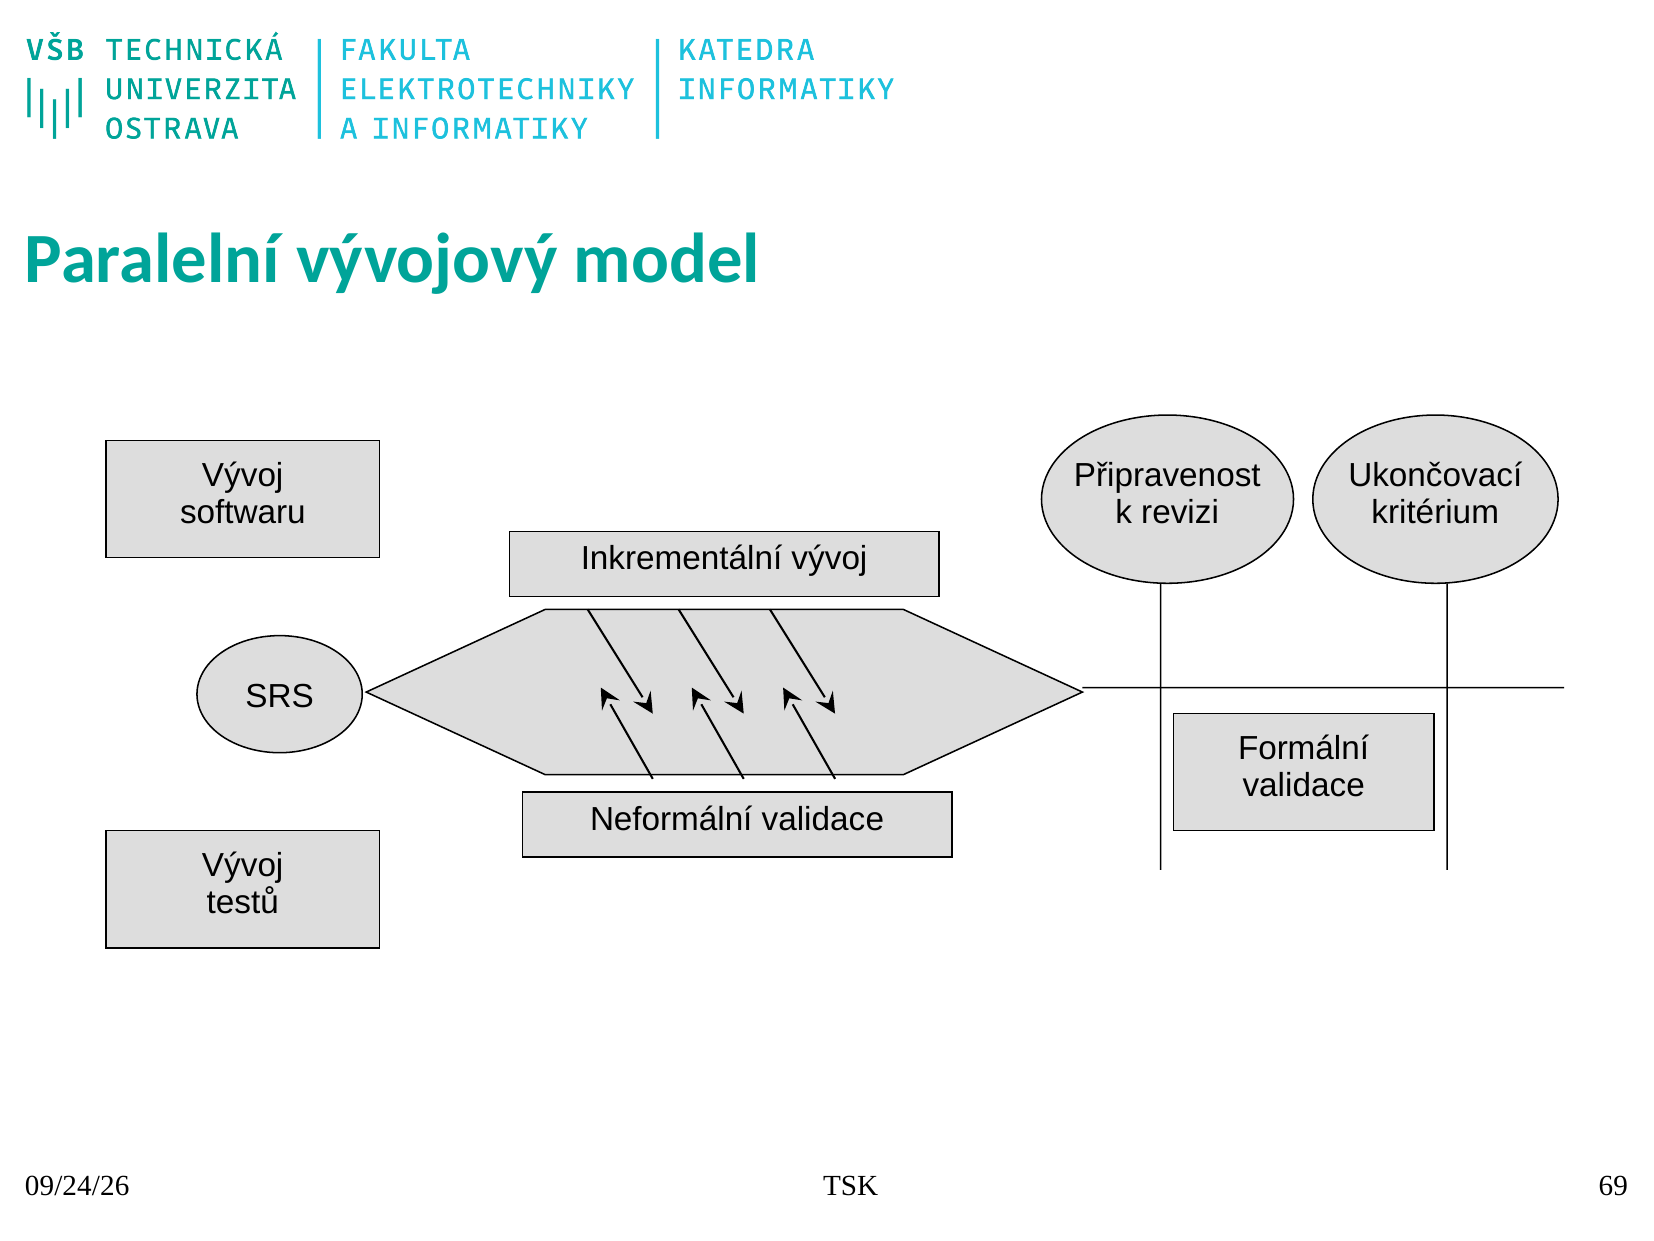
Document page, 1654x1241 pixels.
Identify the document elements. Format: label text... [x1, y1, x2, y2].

text_box Formální validace [1173, 713, 1434, 831]
picture [26, 31, 894, 139]
title Paralelní vývojový model [24, 169, 1629, 300]
text_box Vývoj softwaru [106, 440, 380, 558]
text_box Inkrementální vývoj [509, 531, 940, 597]
text_box Vývoj testů [106, 830, 380, 948]
text_box Neformální validace [522, 791, 953, 857]
text_box Připravenost k revizi [1041, 415, 1294, 584]
text_box Ukončovací kritérium [1312, 415, 1559, 584]
text_box SRS [196, 635, 363, 753]
text_box [366, 609, 1083, 775]
